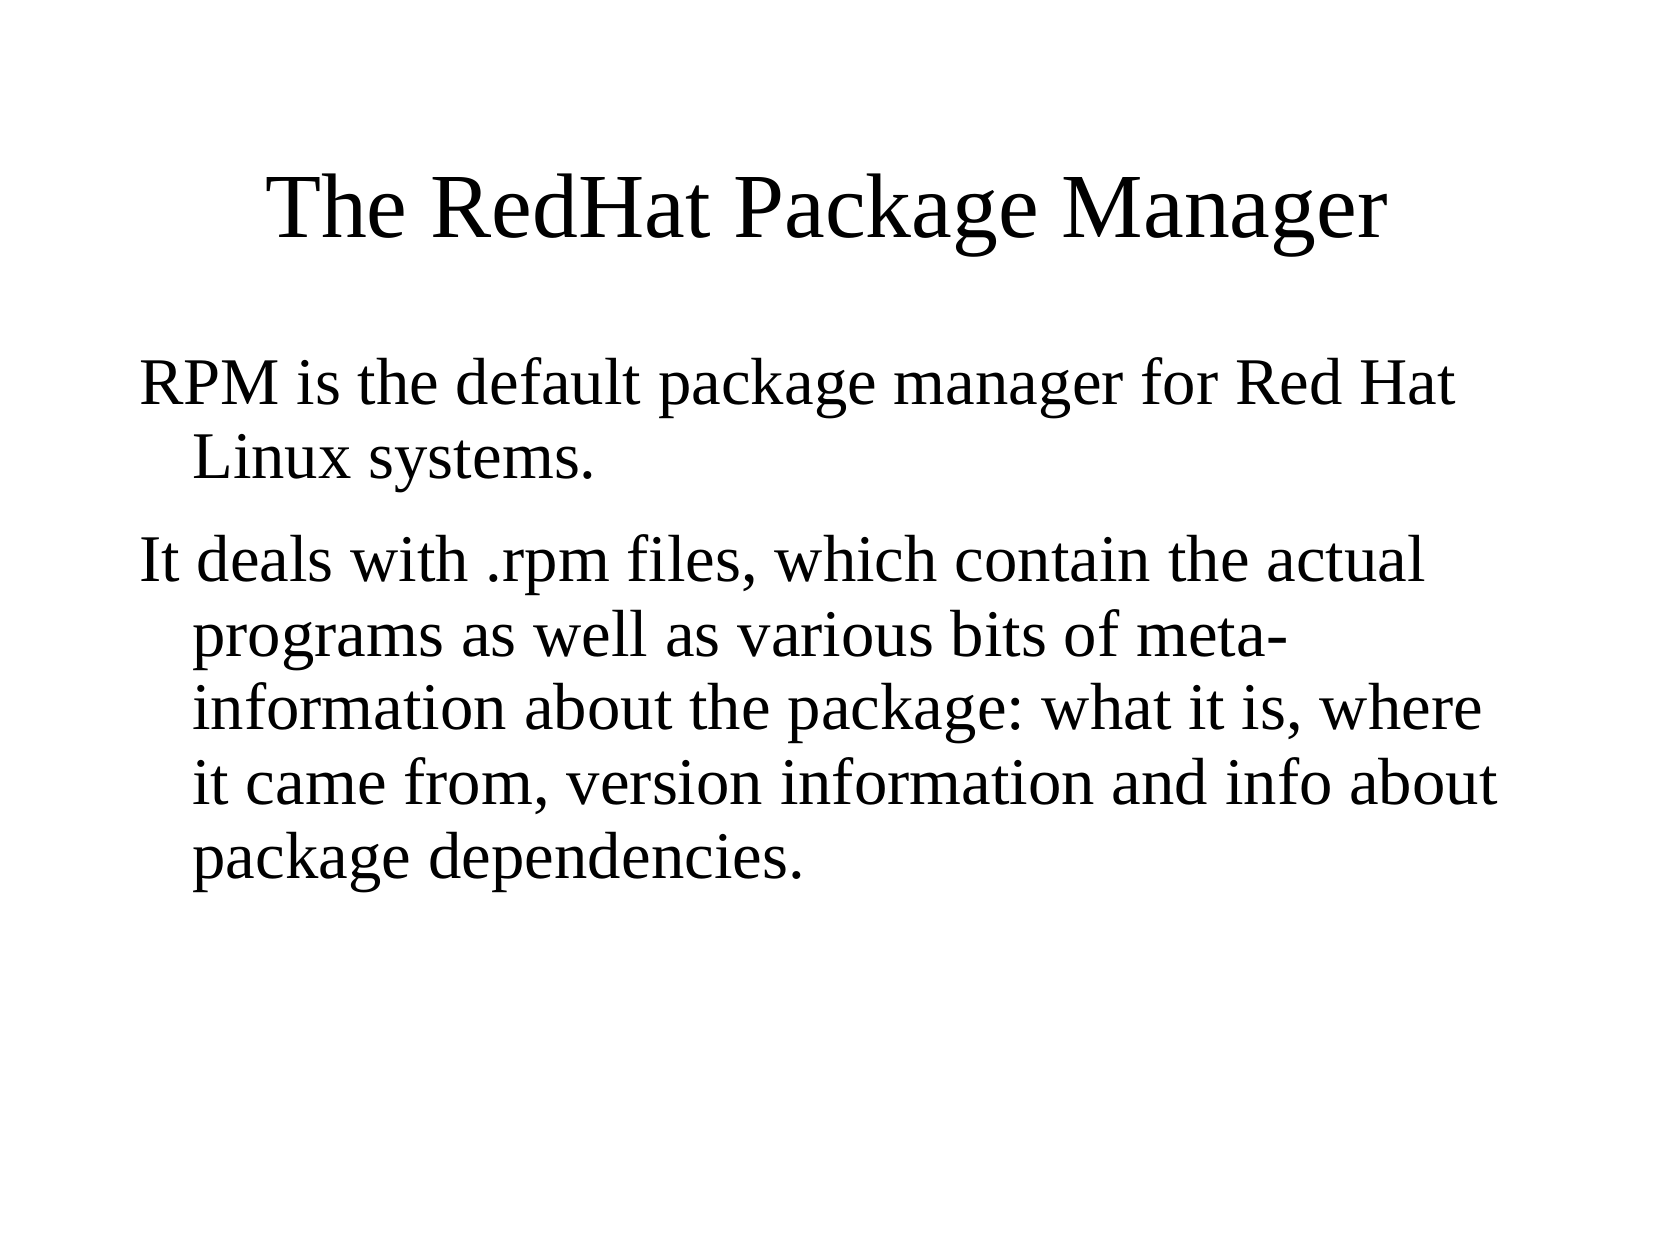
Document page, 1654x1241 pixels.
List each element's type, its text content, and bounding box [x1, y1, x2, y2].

title The RedHat Package Manager [121, 102, 1534, 311]
list RPM is the default package manager for Red Hat Linux systems. It deals with .rpm files, which contain the actual programs as well as various bits of meta-information about the package: what it is, where it came from, version information and info about package dependencies. [121, 344, 1534, 1127]
